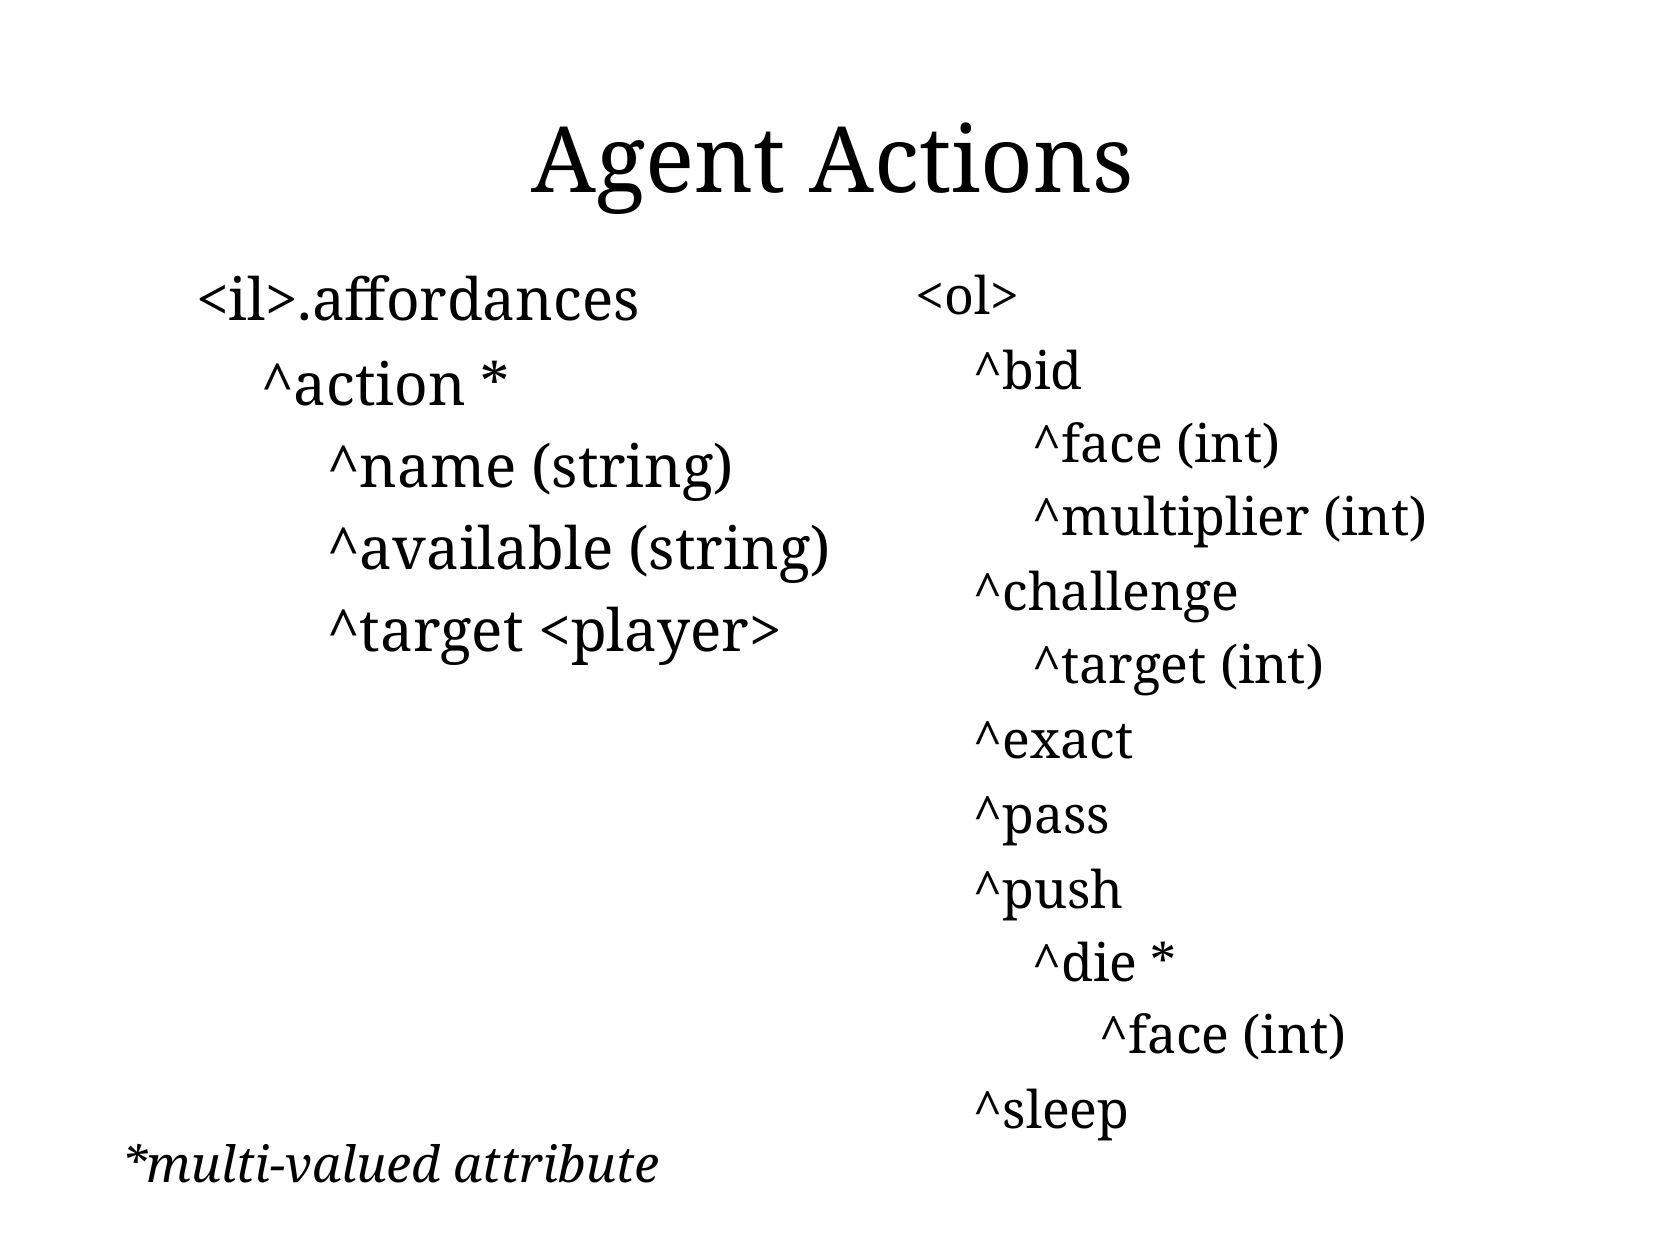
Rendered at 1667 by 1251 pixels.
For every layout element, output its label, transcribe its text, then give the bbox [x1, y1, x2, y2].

text_box *multi-valued attribute [106, 1125, 660, 1201]
title Agent Actions [124, 51, 1542, 254]
list <ol> ^bid ^face (int) ^multiplier (int) ^challenge ^target (int) ^exact ^pass ^push ^die * ^face (int) ^sleep [850, 254, 1543, 1153]
list <il>.affordances ^action * ^name (string) ^available (string) ^target <player> [124, 254, 850, 1005]
